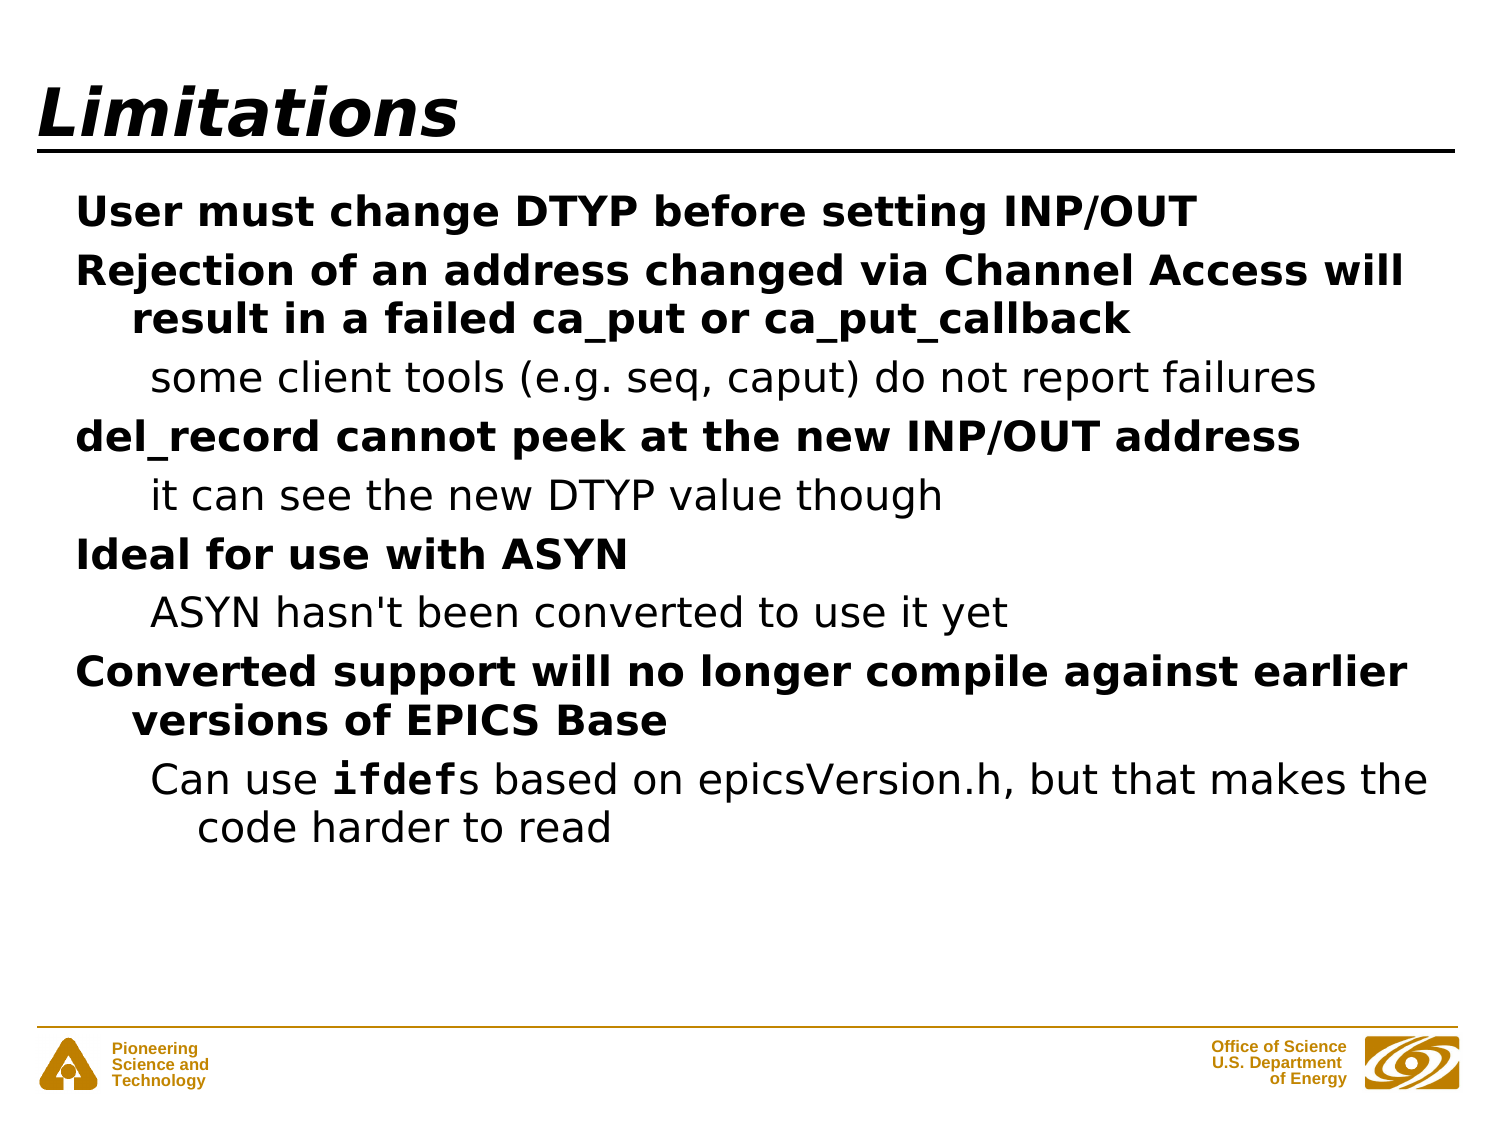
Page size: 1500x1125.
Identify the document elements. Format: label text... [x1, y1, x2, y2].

list User must change DTYP before setting INP/OUT Rejection of an address changed via Channel Access will result in a failed ca_put or ca_put_callback some client tools (e.g. seq, caput) do not report failures del_record cannot peek at the new INP/OUT address it can see the new DTYP value though Ideal for use with ASYN ASYN hasn't been converted to use it yet Converted support will no longer compile against earlier versions of EPICS Base Can use ifdefs based on epicsVersion.h, but that makes the code harder to read [75, 187, 1459, 938]
picture [1362, 1032, 1463, 1093]
title Limitations [37, 78, 1459, 154]
picture [35, 1034, 101, 1094]
